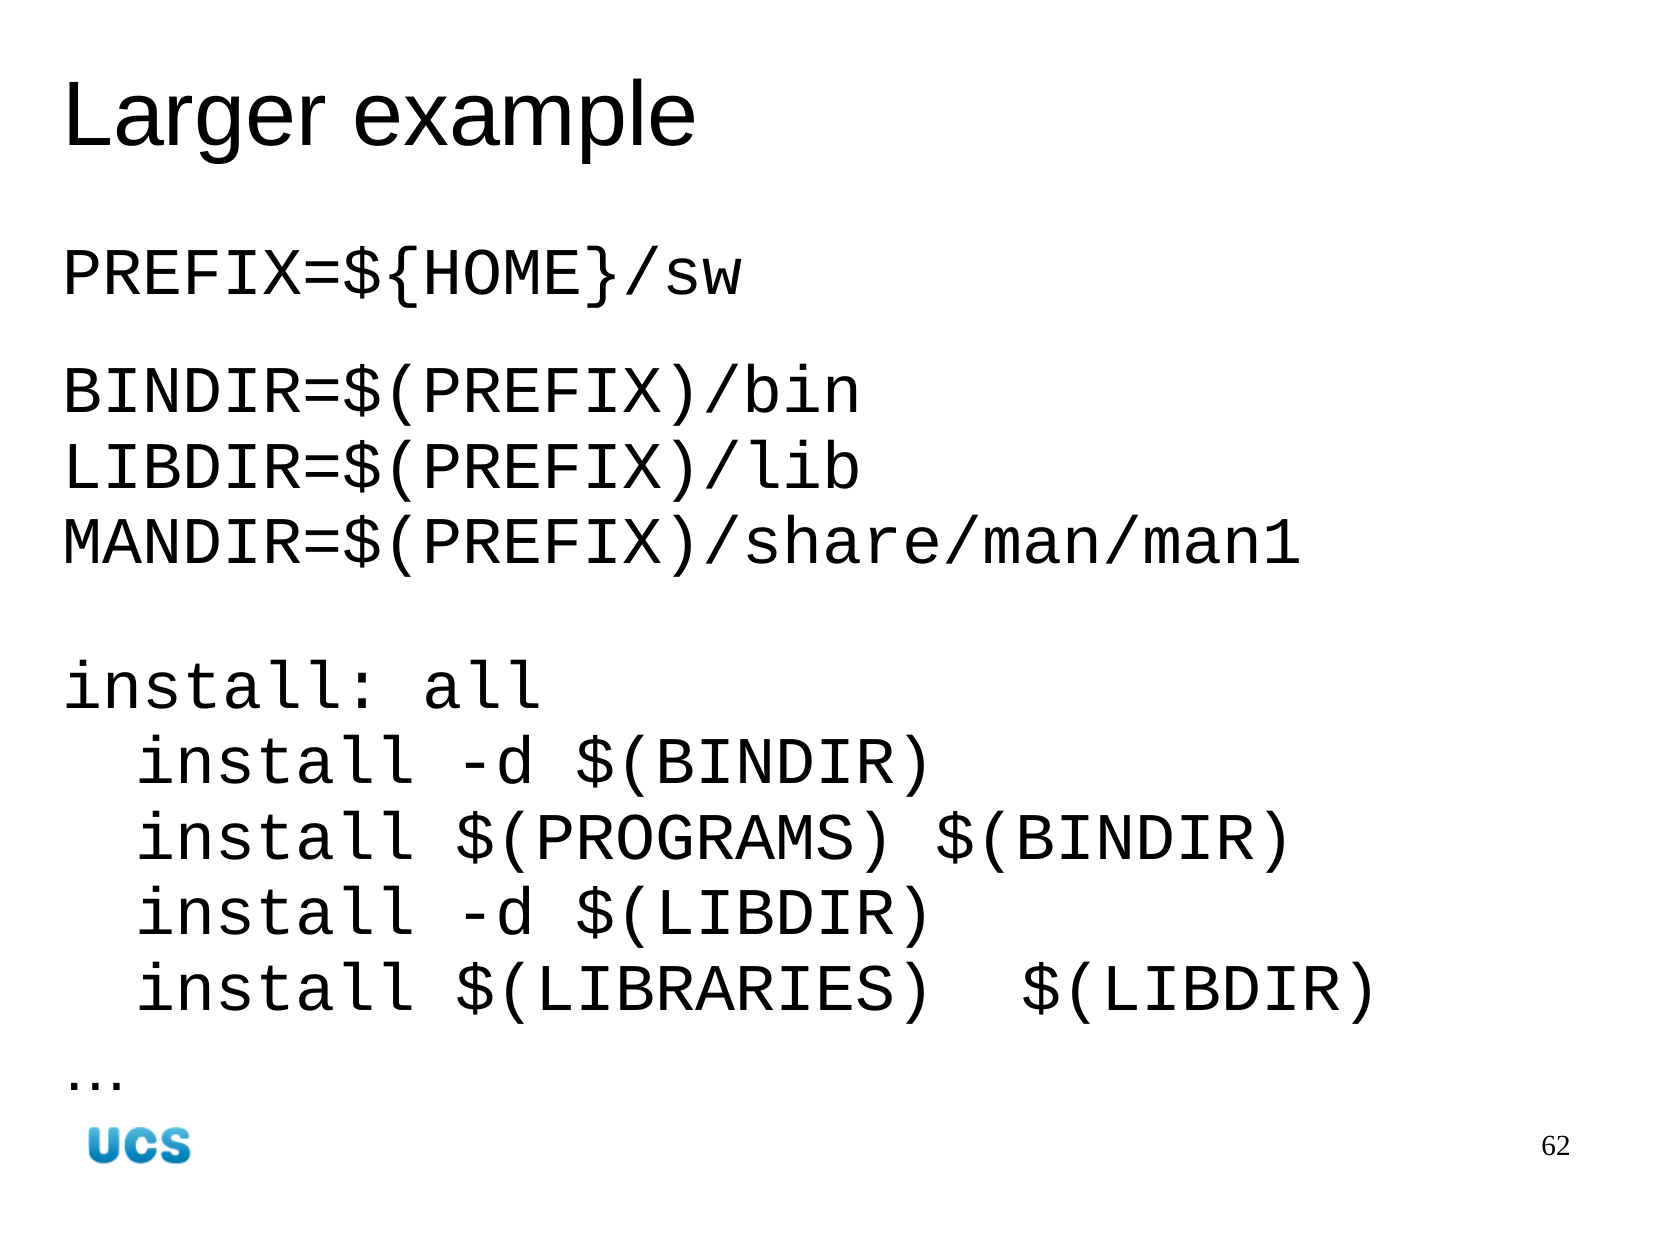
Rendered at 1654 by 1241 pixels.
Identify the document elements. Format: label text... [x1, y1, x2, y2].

picture [88, 1126, 191, 1165]
text_box BINDIR=$(PREFIX)/bin LIBDIR=$(PREFIX)/lib MANDIR=$(PREFIX)/share/man/man1 [59, 354, 1306, 587]
text_box install: all install -d $(BINDIR) install $(PROGRAMS) $(BINDIR) install -d $(LIBDIR) install $(LIBRARIES) $(LIBDIR) … [59, 649, 1385, 1108]
text_box Larger example [59, 59, 703, 168]
text_box PREFIX=${HOME}/sw [59, 236, 746, 318]
